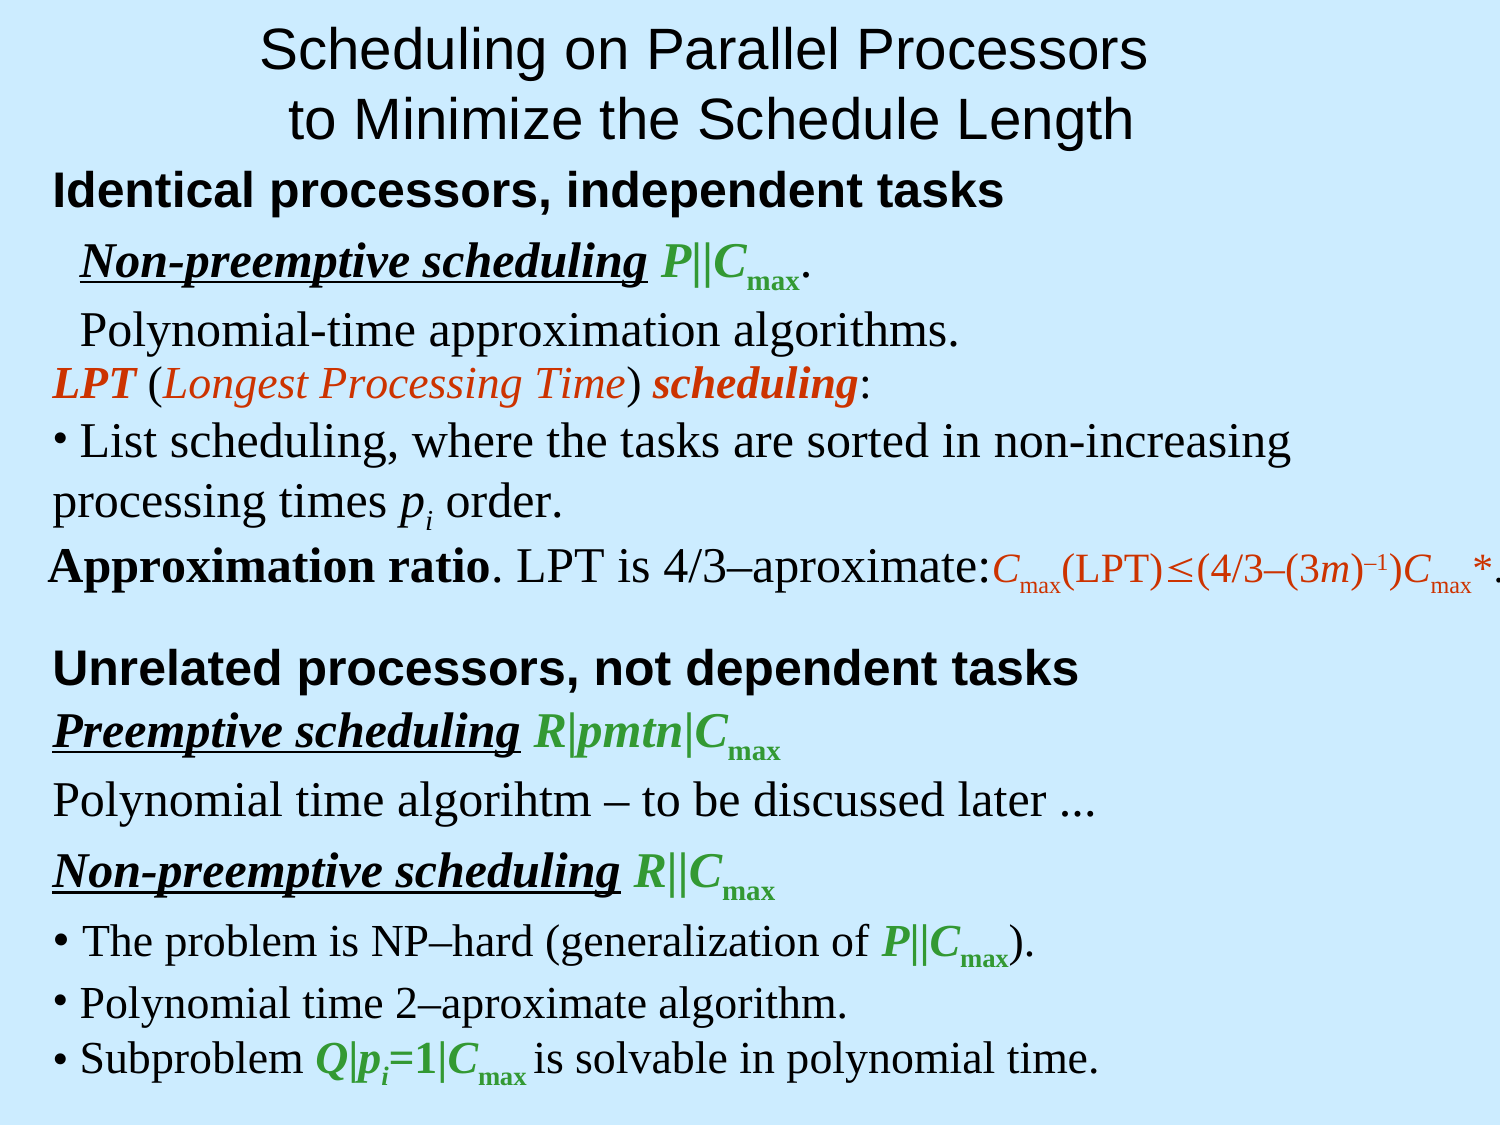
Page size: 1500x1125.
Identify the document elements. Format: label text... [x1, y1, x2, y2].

text_box Approximation ratio. LPT is 4/3–aproximate:Cmax(LPT)(4/3–(3m)–1)Cmax*. [32, 524, 1500, 606]
text_box Preemptive scheduling R|pmtn|Cmax Polynomial time algorihtm – to be discussed later ... [37, 690, 1500, 830]
text_box LPT (Longest Processing Time) scheduling: List scheduling, where the tasks are sorted in non-increasing processing times pi order. [37, 345, 1500, 524]
text_box Non-preemptive scheduling R||Cmax The problem is NP–hard (generalization of P||Cmax). Polynomial time 2–aproximate algorithm. Subproblem Q|pi=1|Cmax is solvable in polynomial time. [37, 830, 1500, 1099]
text_box Non-preemptive scheduling P||Cmax. Polynomial-time approximation algorithms. [64, 219, 1500, 364]
title Scheduling on Parallel Processors to Minimize the Schedule Length [0, 0, 1463, 175]
text_box Unrelated processors, not dependent tasks [37, 627, 1500, 690]
text_box Identical processors, independent tasks [37, 149, 1500, 226]
